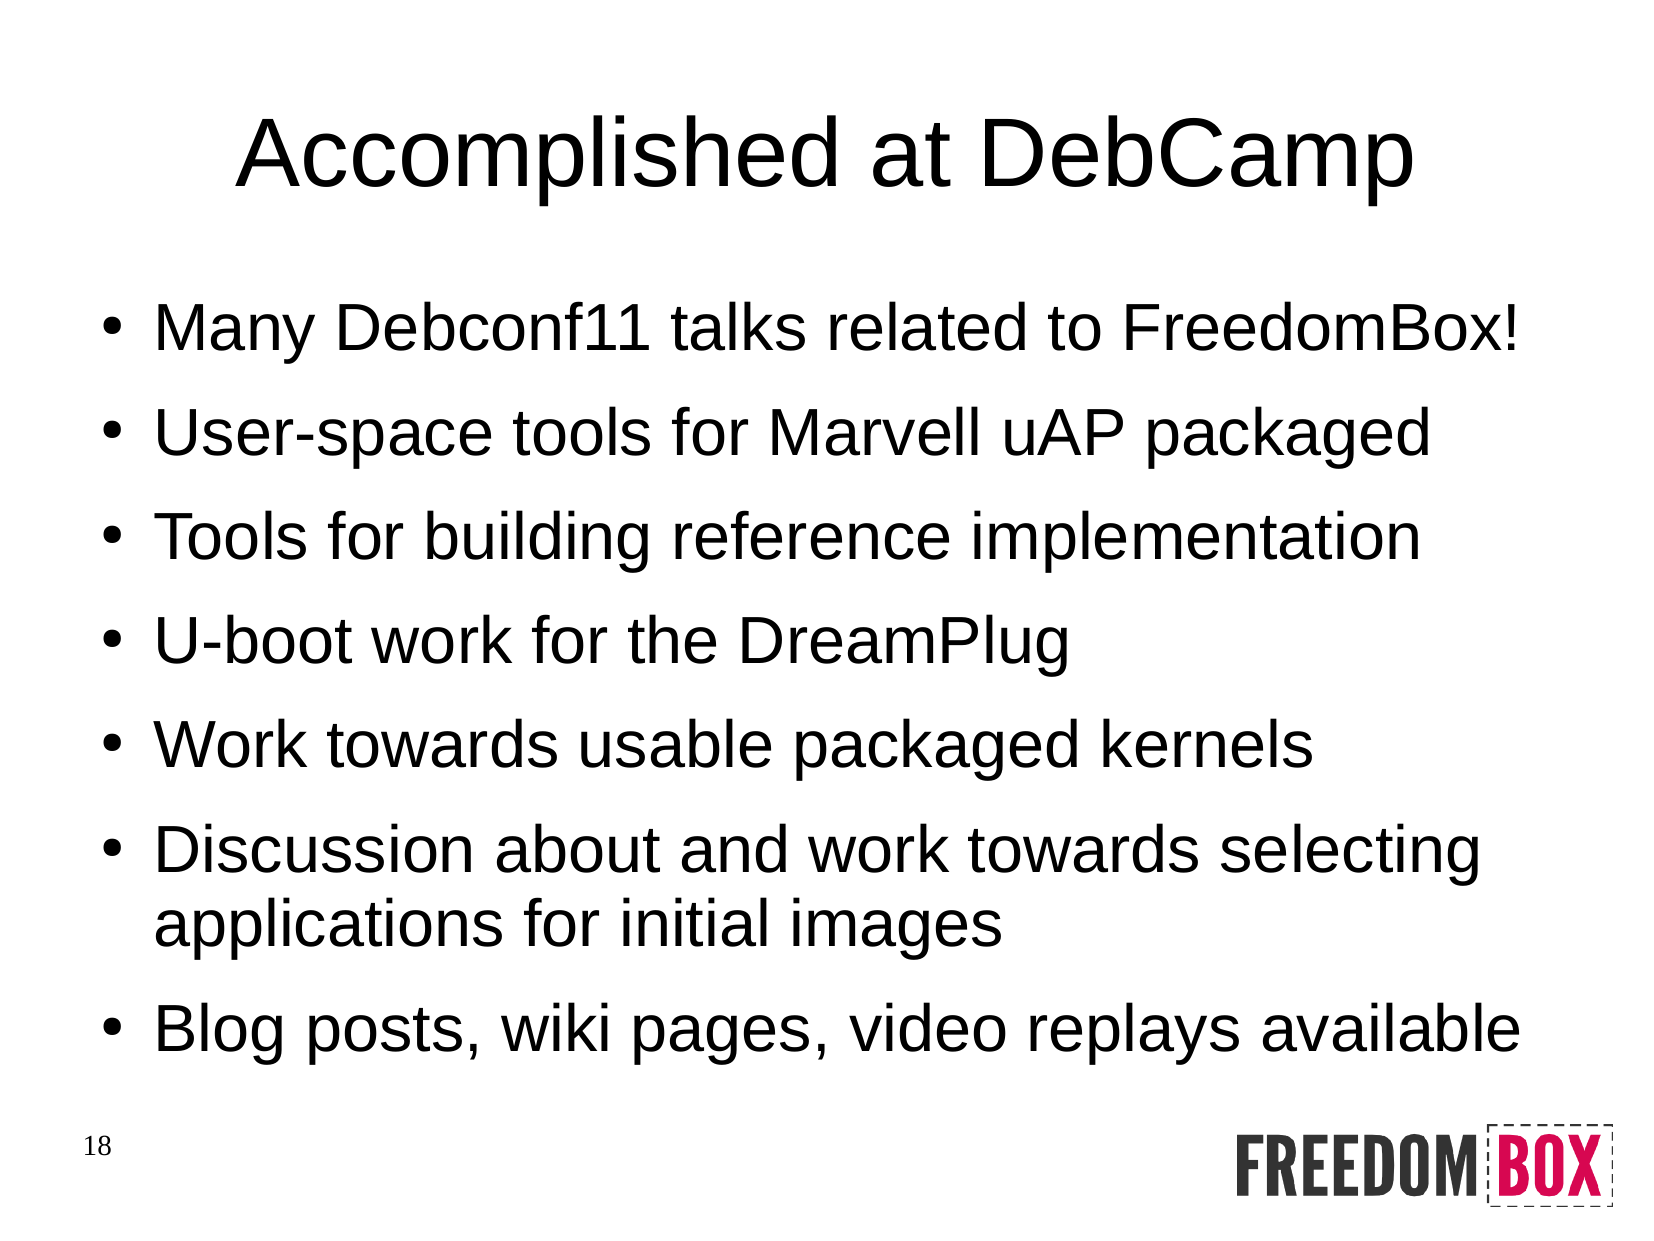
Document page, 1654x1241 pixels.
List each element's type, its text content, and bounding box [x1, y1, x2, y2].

picture [1237, 1124, 1613, 1207]
title Accomplished at DebCamp [82, 49, 1571, 257]
list Many Debconf11 talks related to FreedomBox! User-space tools for Marvell uAP packaged Tools for building reference implementation U-boot work for the DreamPlug Work towards usable packaged kernels Discussion about and work towards selecting applications for initial images Blog posts, wiki pages, video replays available [82, 290, 1571, 1109]
